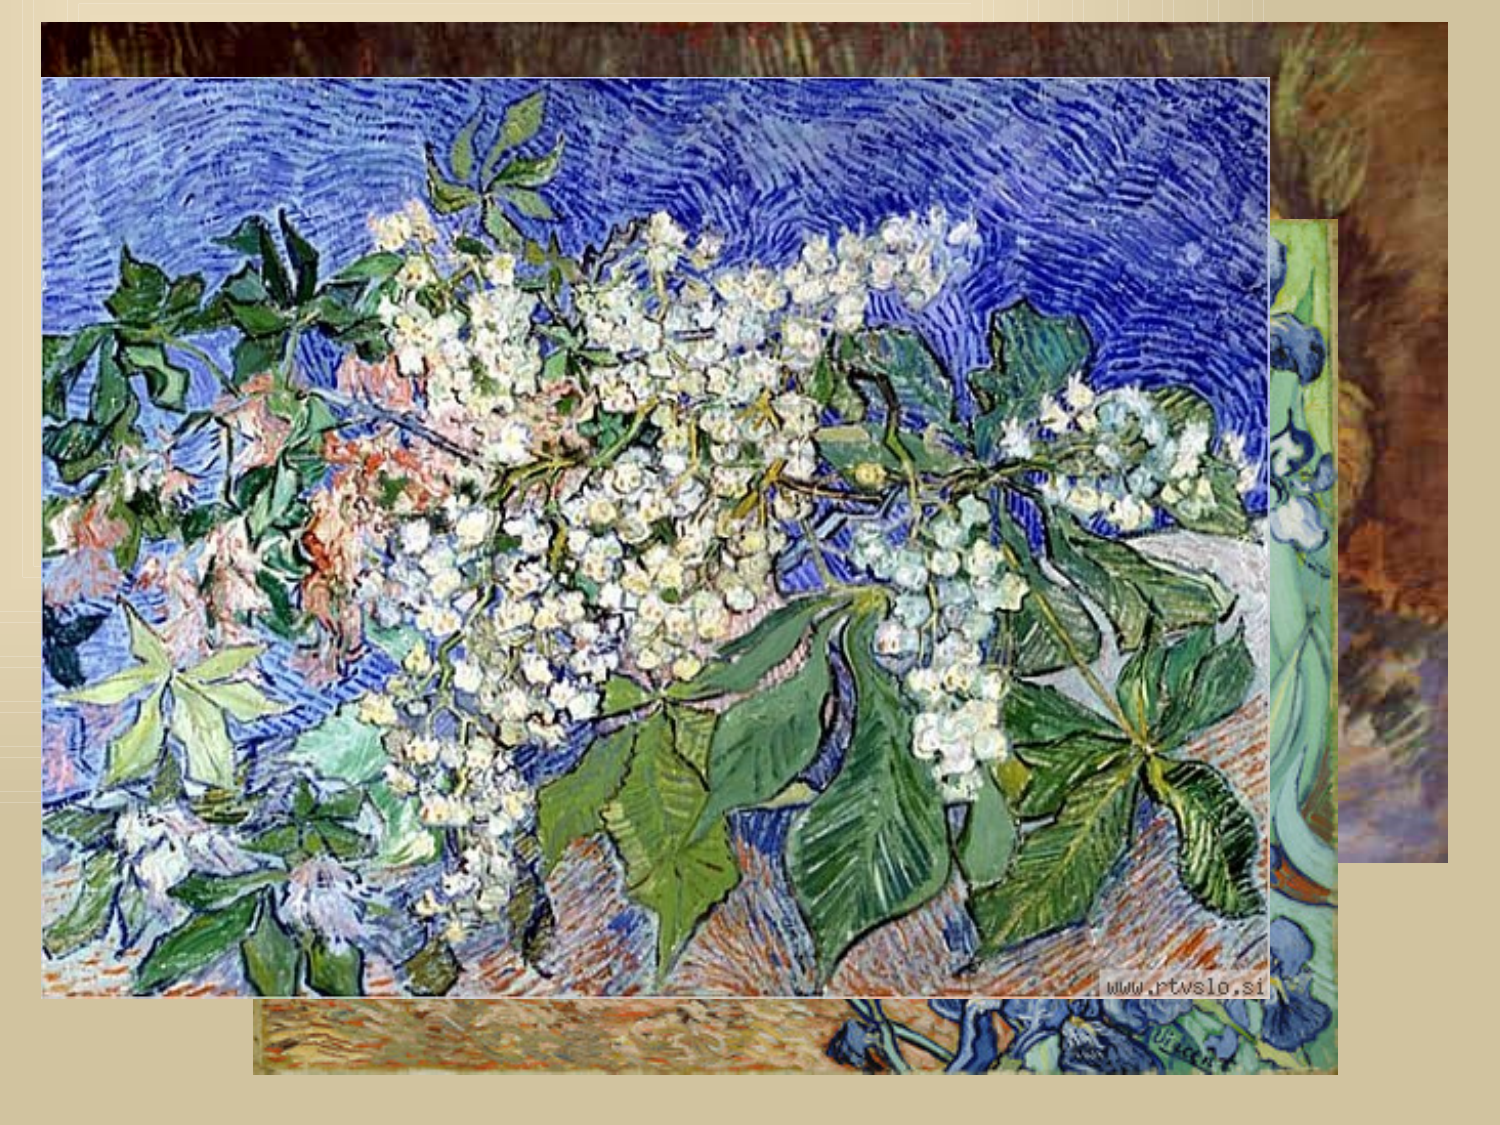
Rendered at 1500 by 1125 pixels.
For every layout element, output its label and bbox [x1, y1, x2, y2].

picture [41, 22, 1448, 1075]
